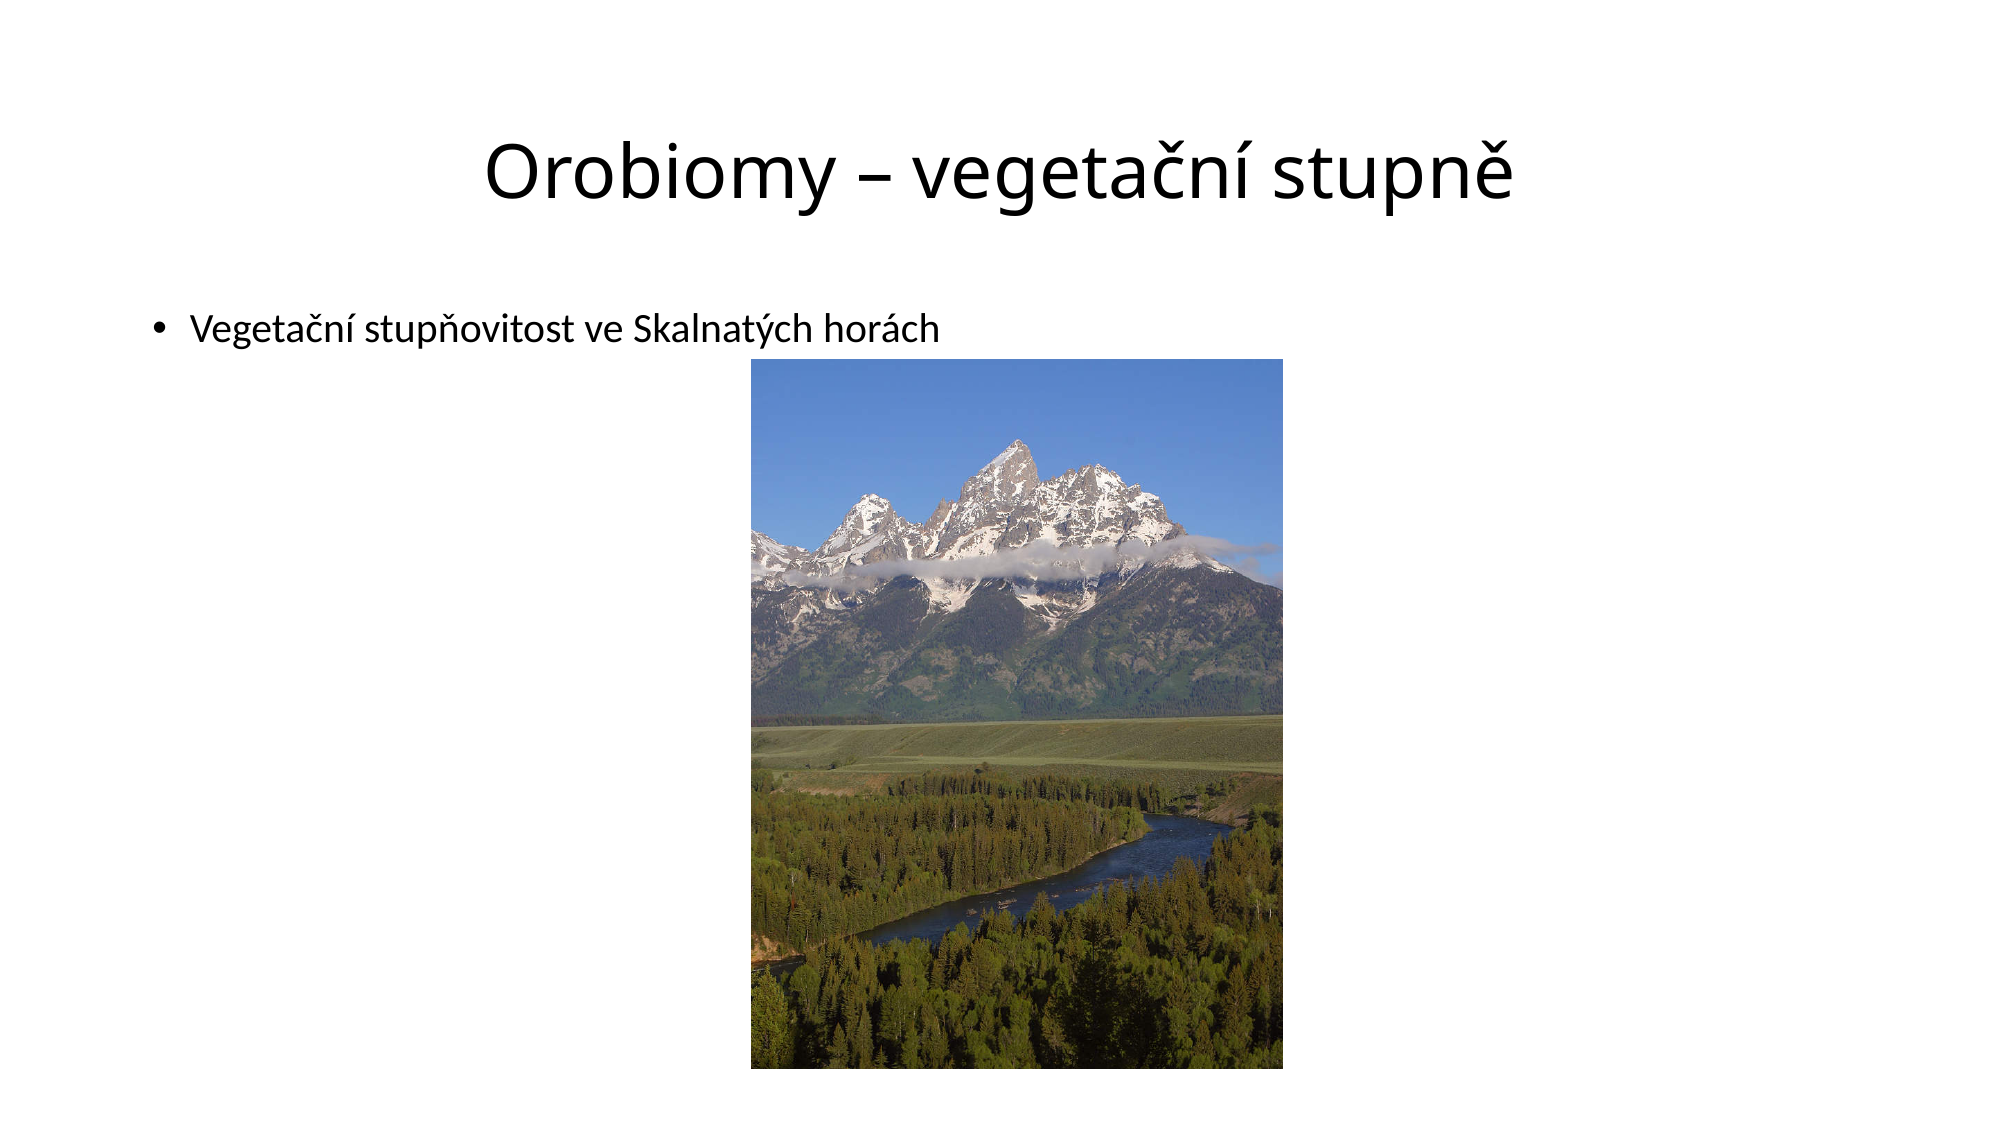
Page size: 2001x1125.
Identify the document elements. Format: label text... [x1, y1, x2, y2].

picture [751, 359, 1283, 1069]
title Orobiomy – vegetační stupně [137, 59, 1863, 278]
list Vegetační stupňovitost ve Skalnatých horách [137, 299, 1863, 1014]
